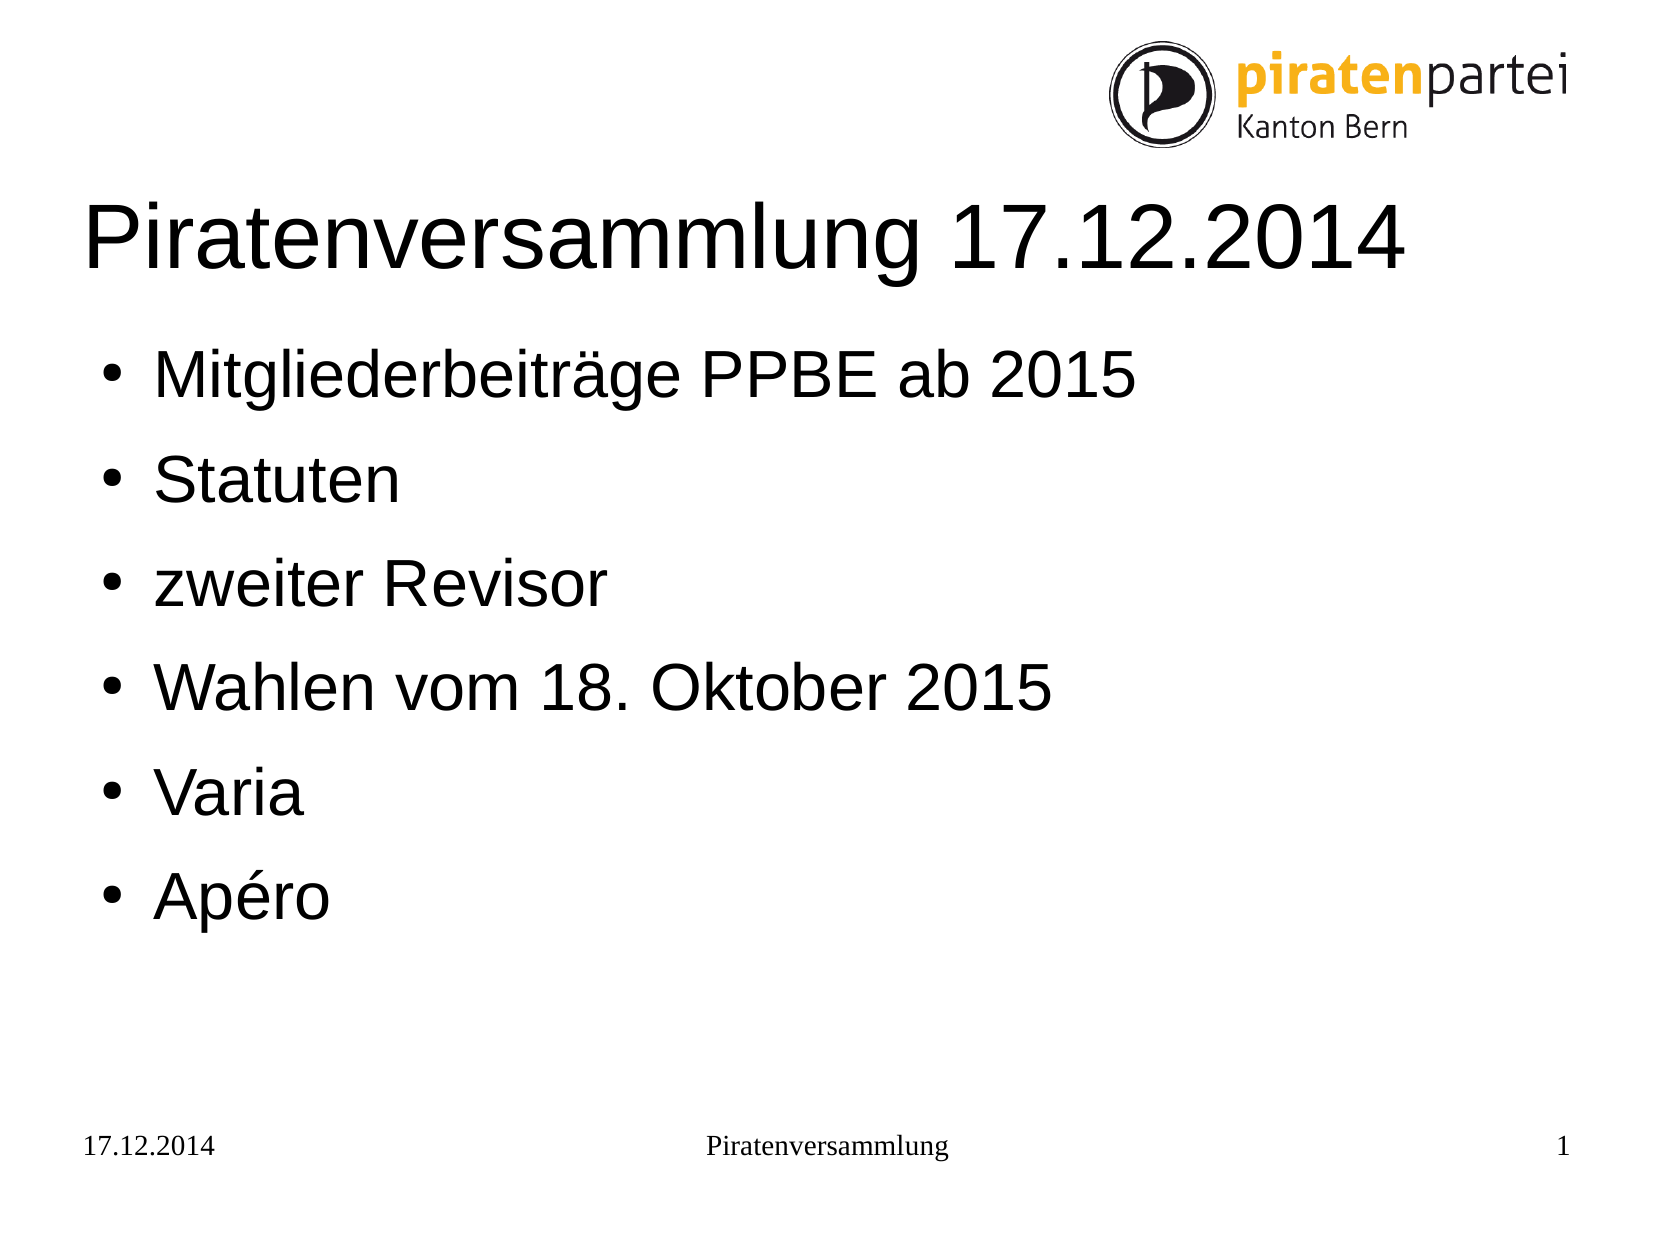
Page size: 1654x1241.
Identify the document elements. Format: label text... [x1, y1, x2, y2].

list Mitgliederbeiträge PPBE ab 2015 Statuten zweiter Revisor Wahlen vom 18. Oktober 2015 Varia Apéro [82, 337, 1571, 1057]
title Piratenversammlung 17.12.2014 [82, 186, 1571, 289]
picture [1109, 41, 1566, 148]
